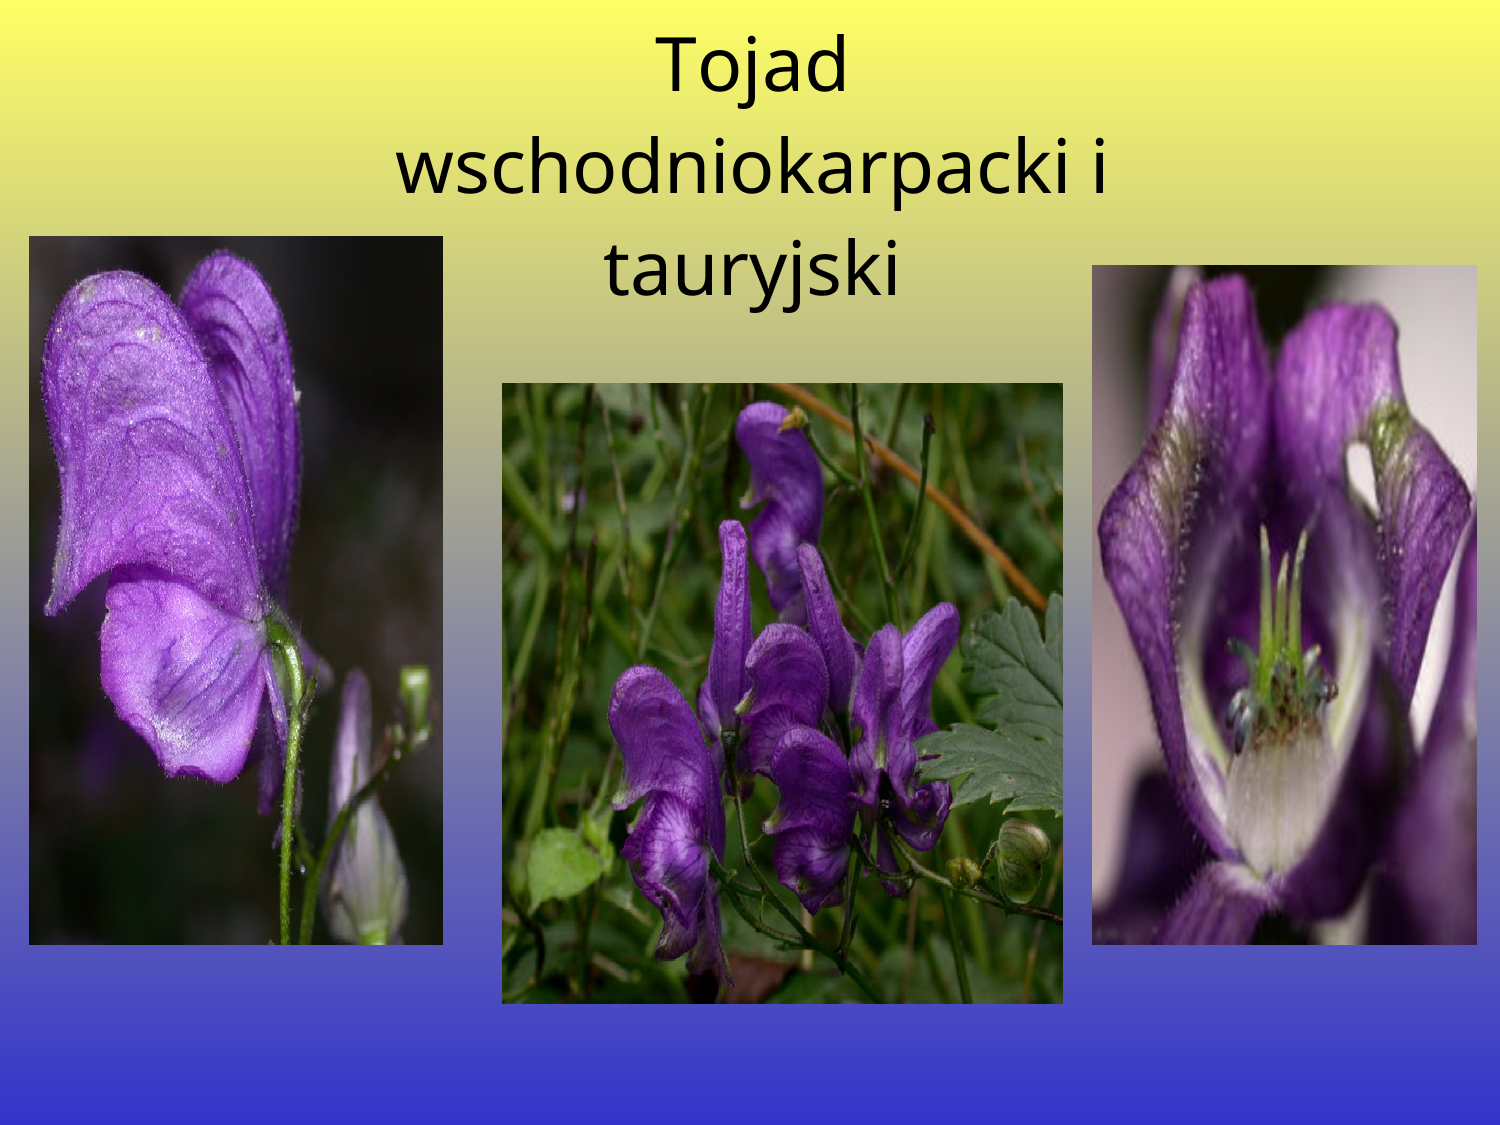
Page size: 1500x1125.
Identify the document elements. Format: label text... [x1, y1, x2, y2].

picture [29, 236, 443, 945]
title Tojad wschodniokarpacki i tauryjski [383, 29, 1123, 300]
picture [1092, 265, 1477, 945]
picture [502, 383, 1063, 1004]
